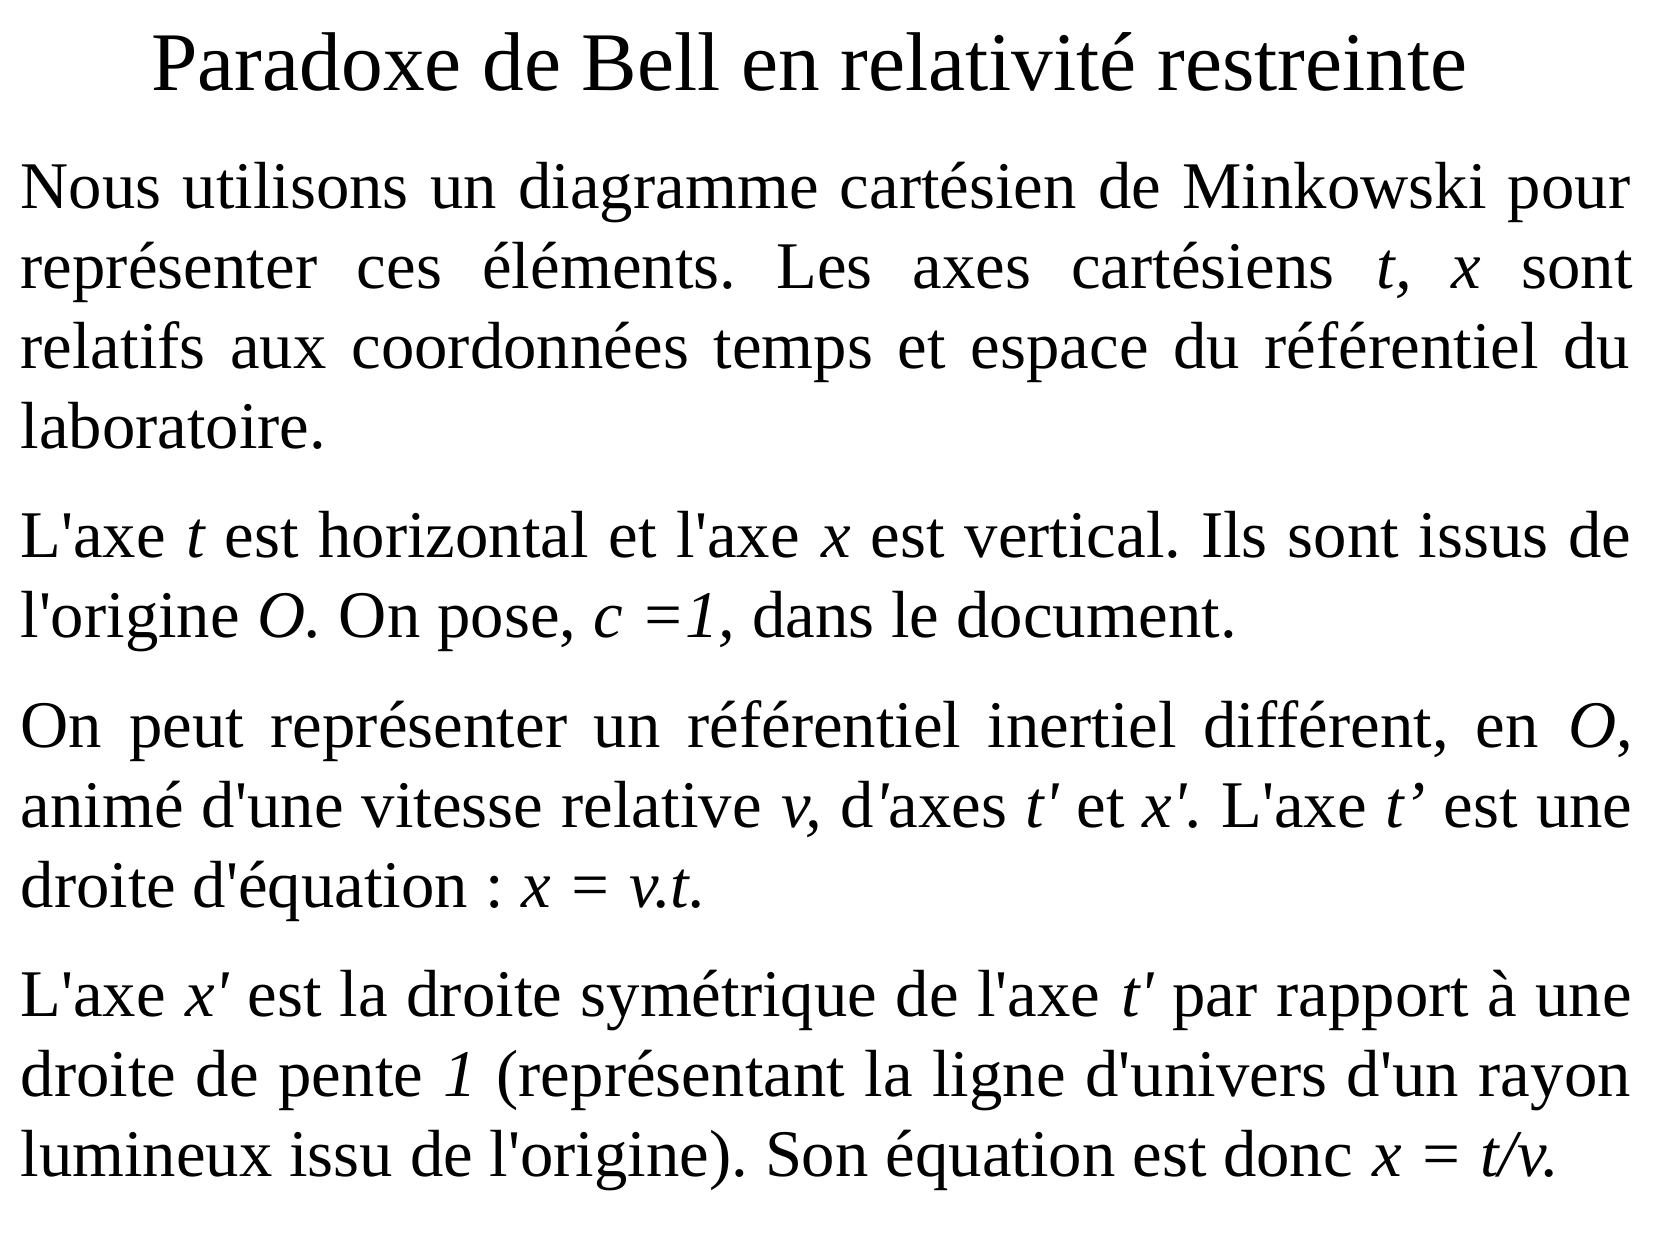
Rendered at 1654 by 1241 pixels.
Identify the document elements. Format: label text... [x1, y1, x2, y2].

text_box Paradoxe de Bell en relativité restreinte [136, 0, 1517, 117]
text_box Nous utilisons un diagramme cartésien de Minkowski pour représenter ces éléments. Les axes cartésiens t, x sont relatifs aux coordonnées temps et espace du référentiel du laboratoire. L'axe t est horizontal et l'axe x est vertical. Ils sont issus de l'origine O. On pose, c =1, dans le document. On peut représenter un référentiel inertiel différent, en O, animé d'une vitesse relative v, d'axes t' et x'. L'axe t’ est une droite d'équation : x = v.t. L'axe x' est la droite symétrique de l'axe t' par rapport à une droite de pente 1 (représentant la ligne d'univers d'un rayon lumineux issu de l'origine). Son équation est donc x = t/v. [5, 134, 1649, 1241]
